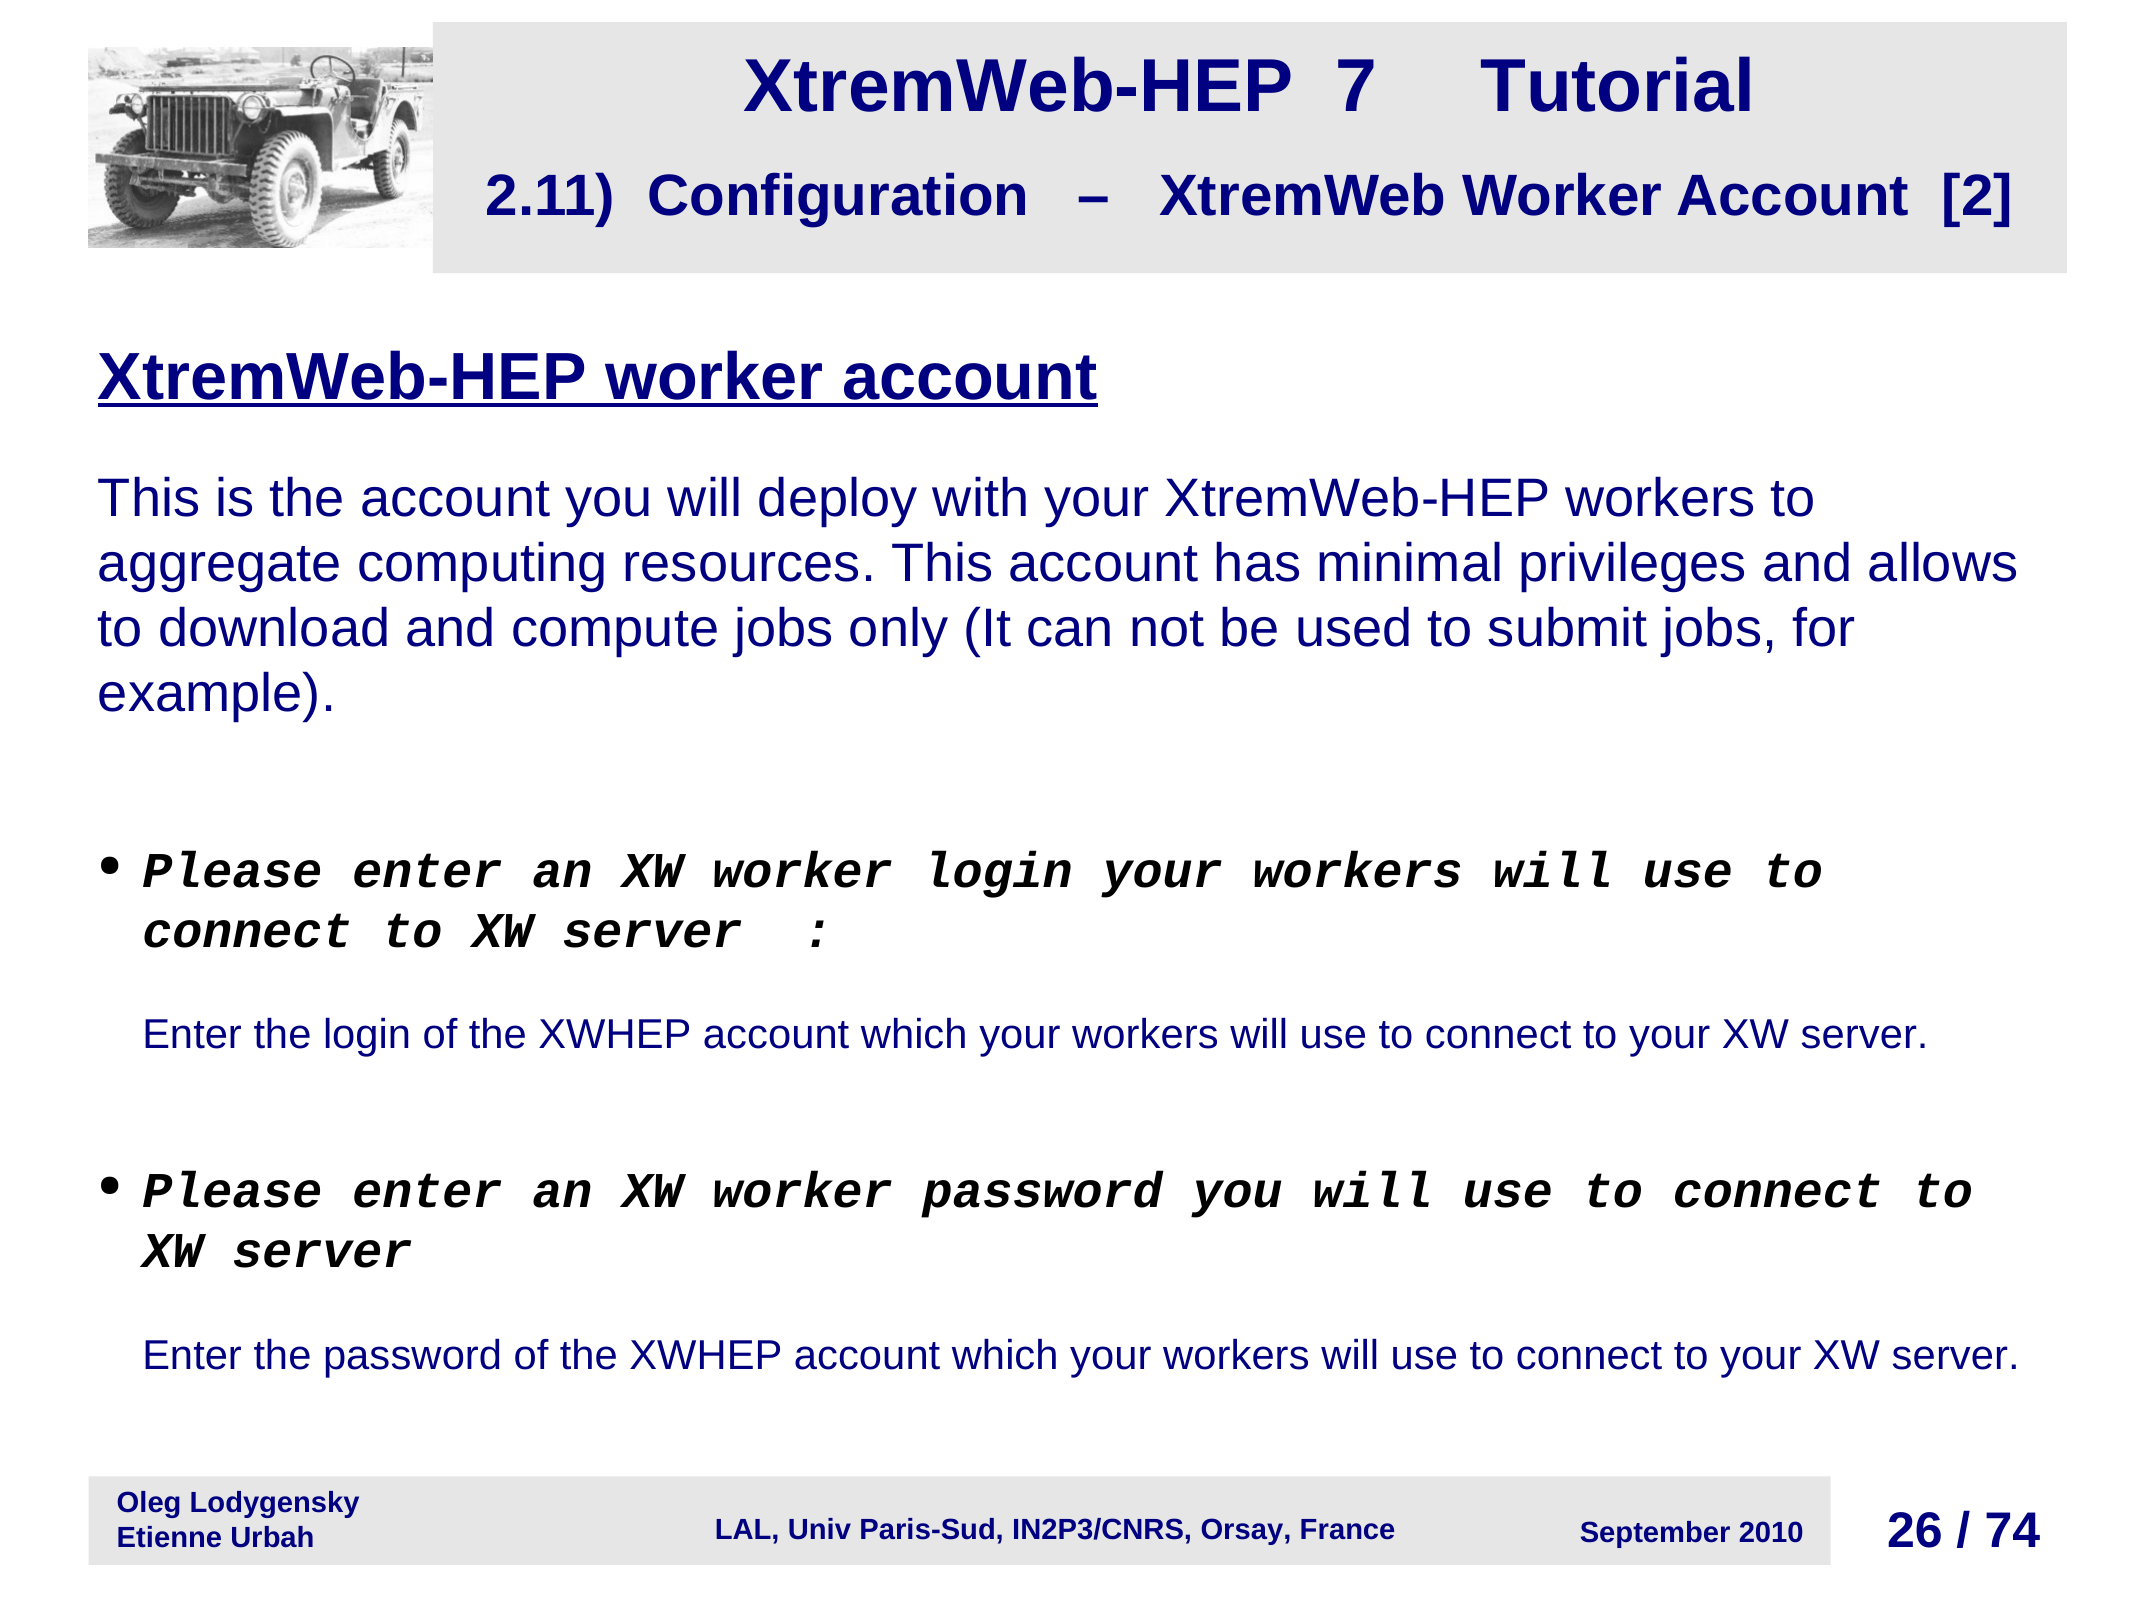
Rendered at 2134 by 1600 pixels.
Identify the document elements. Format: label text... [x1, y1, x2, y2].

picture [88, 47, 433, 248]
text_box XtremWeb-HEP worker account This is the account you will deploy with your XtremWeb-HEP workers to aggregate computing resources. This account has minimal privileges and allows to download and compute jobs only (It can not be used to submit jobs, for example). Please enter an XW worker login your workers will use to connect to XW server : Enter the login of the XWHEP account which your workers will use to connect to your XW server. Please enter an XW worker password you will use to connect to XW server Enter the password of the XWHEP account which your workers will use to connect to your XW server. [88, 332, 2067, 1316]
title 2.11) Configuration – XtremWeb Worker Account [2] [442, 118, 2067, 266]
